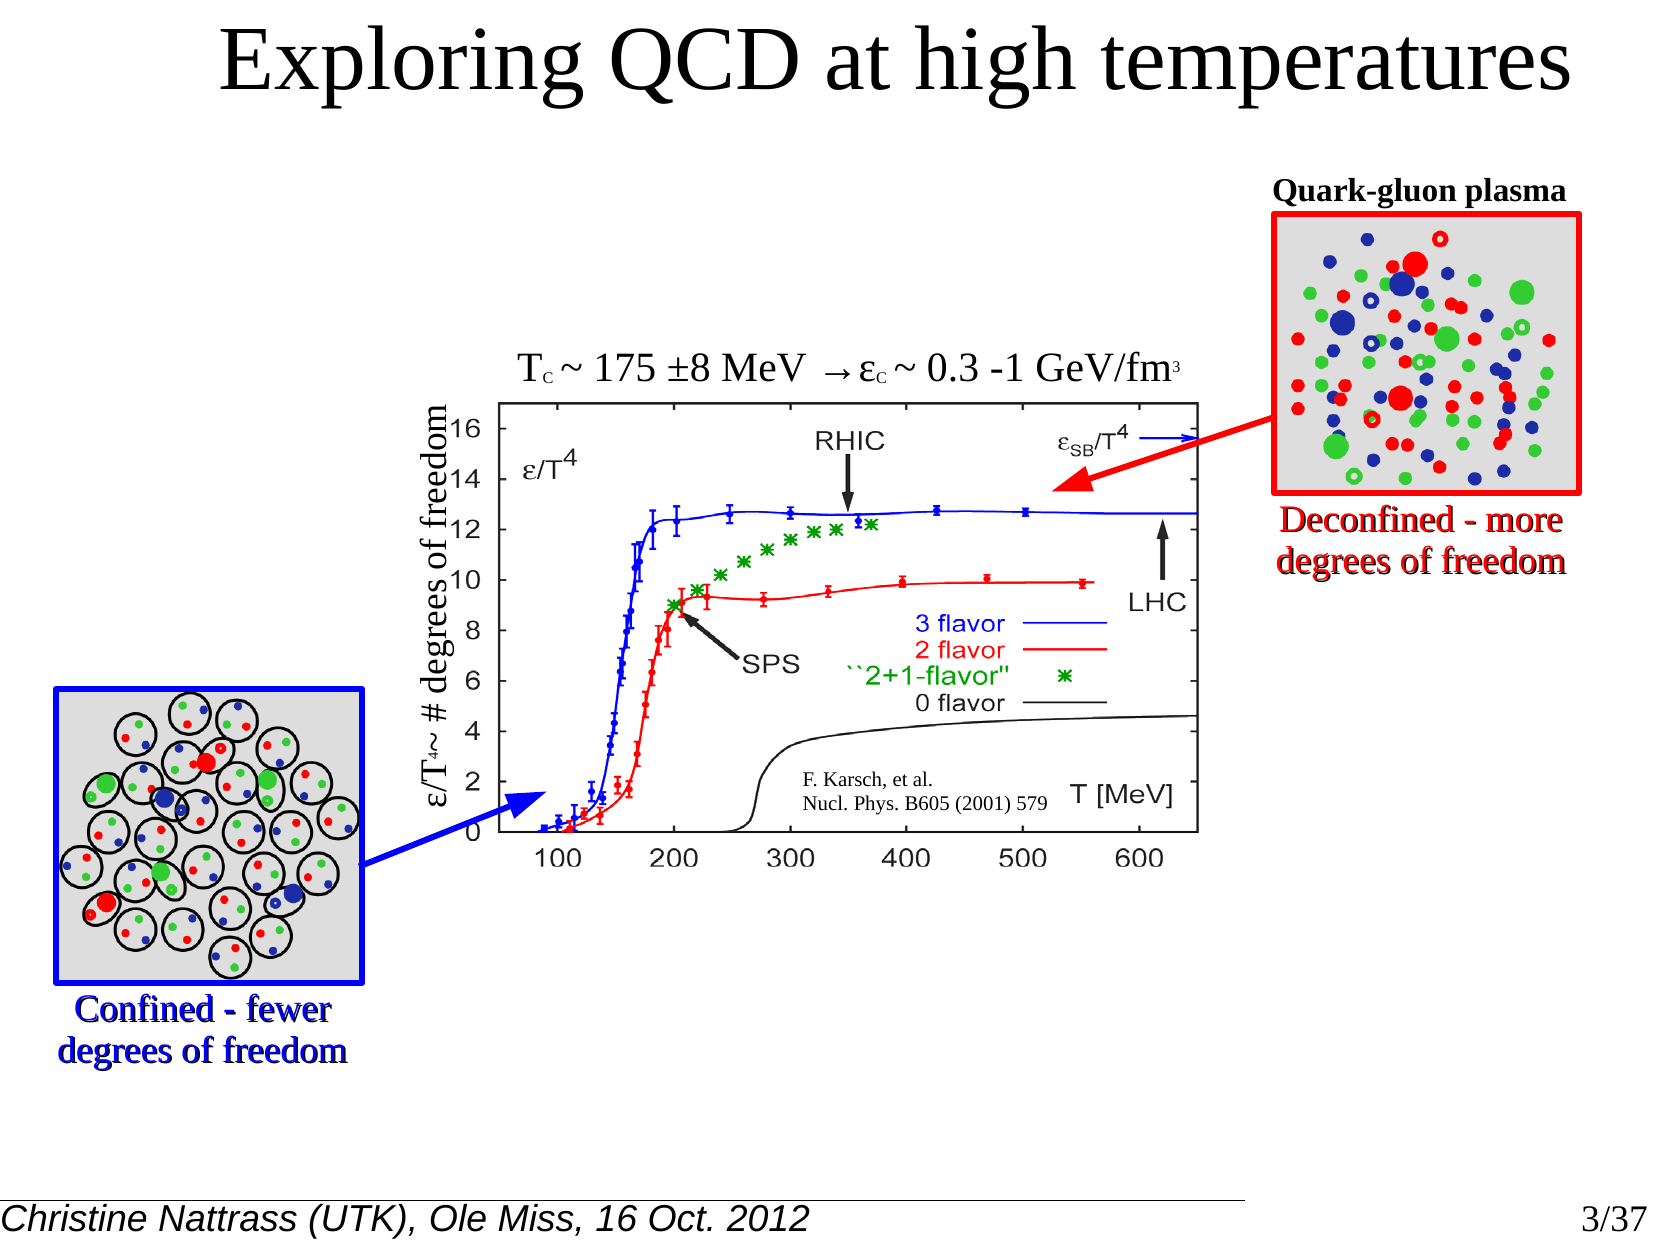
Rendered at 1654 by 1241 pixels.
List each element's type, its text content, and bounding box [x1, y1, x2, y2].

text_box Quark-gluon plasma [1257, 163, 1595, 216]
text_box F. Karsch, et al. Nucl. Phys. B605 (2001) 579 [787, 761, 1235, 845]
text_box TC ~ 175 ±8 MeV →εC ~ 0.3 -1 GeV/fm3 [502, 336, 1235, 405]
title Exploring QCD at high temperatures [153, 7, 1642, 110]
text_box Confined - fewer degrees of freedom [33, 979, 371, 1078]
picture [59, 691, 360, 979]
text_box ε/T4~ # degrees of freedom [405, 374, 464, 824]
text_box Deconfined - more degrees of freedom [1233, 490, 1609, 589]
picture [1276, 216, 1577, 490]
picture [451, 402, 1202, 867]
